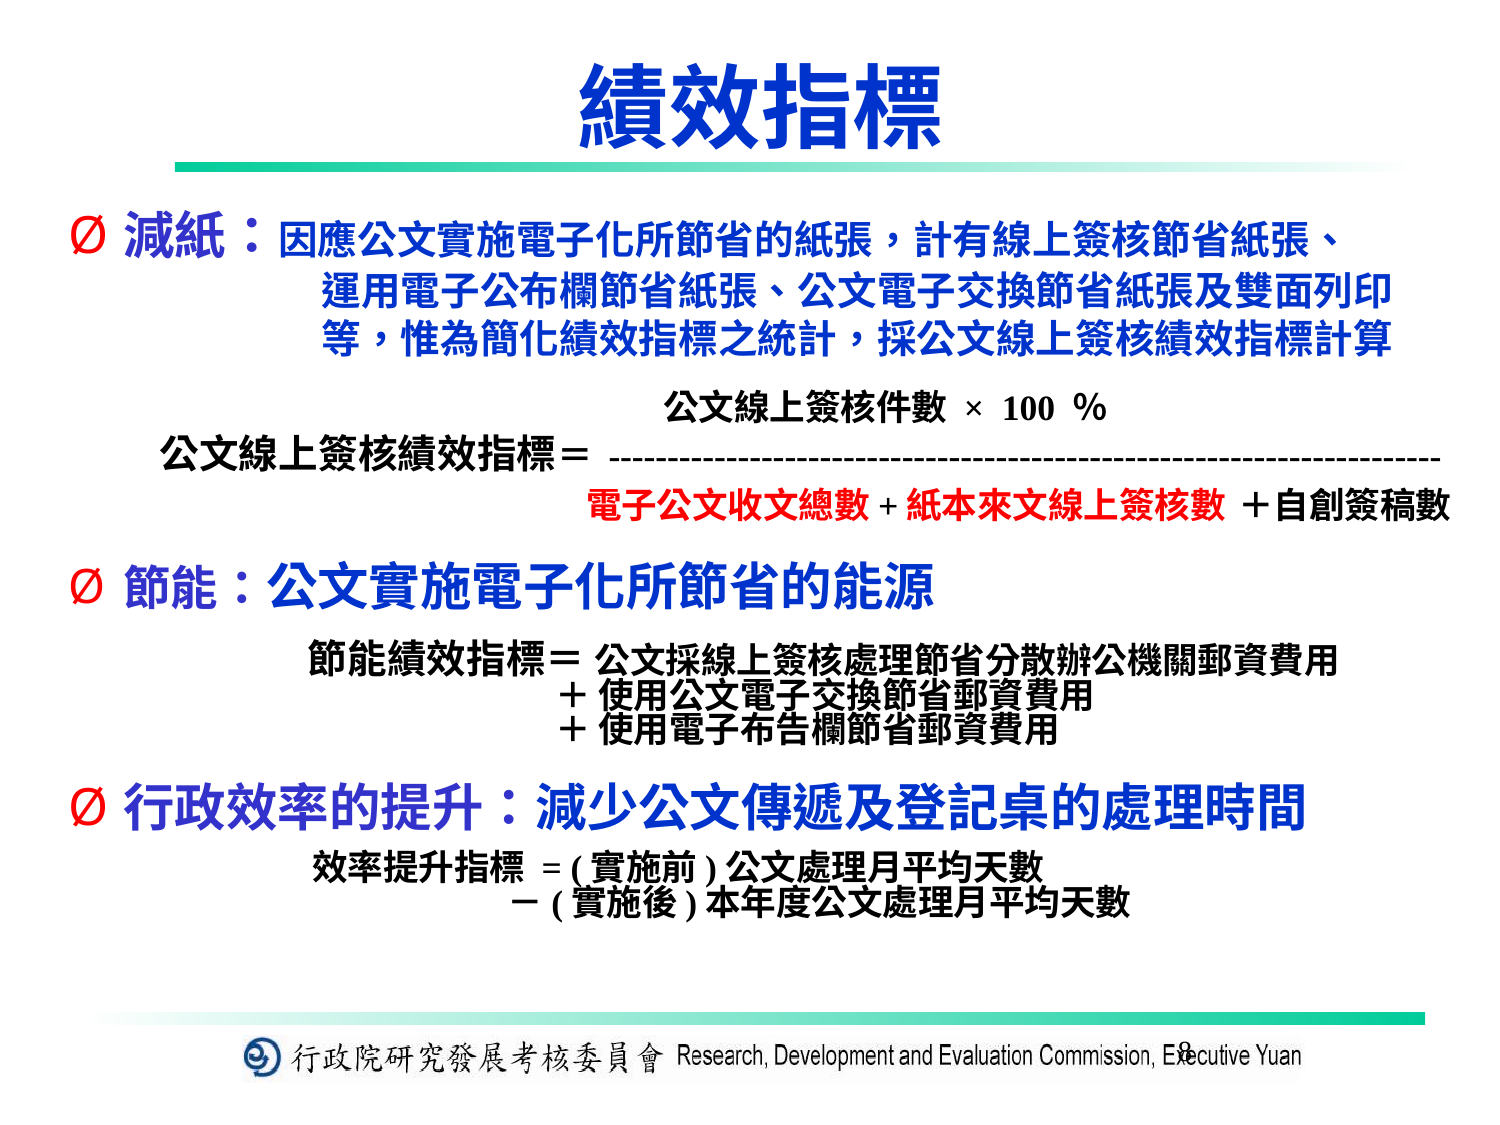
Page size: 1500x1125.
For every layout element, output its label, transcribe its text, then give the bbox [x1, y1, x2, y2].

text_box [1162, 1012, 1476, 1101]
list 減紙：因應公文實施電子化所節省的紙張，計有線上簽核節省紙張、 運用電子公布欄節省紙張、公文電子交換節省紙張及雙面列印 等，惟為簡化績效指標之統計，採公文線上簽核績效指標計算 公文線上簽核件數 × 100 ％ 公文線上簽核績效指標＝ ----------------------------------------------------------------------- 電子公文收文總數+紙本來文線上簽核數 ＋自創簽稿數 節能：公文實施電子化所節省的能源 節能績效指標＝ 公文採線上簽核處理節省分散辦公機關郵資費用 ＋ 使用公文電子交換節省郵資費用 ＋ 使用電子布告欄節省郵資費用 行政效率的提升：減少公文傳遞及登記桌的處理時間 效率提升指標 = (實施前)公文處理月平均天數 －(實施後)本年度公文處理月平均天數 [53, 208, 1471, 1000]
title 績效指標 [123, 42, 1399, 158]
